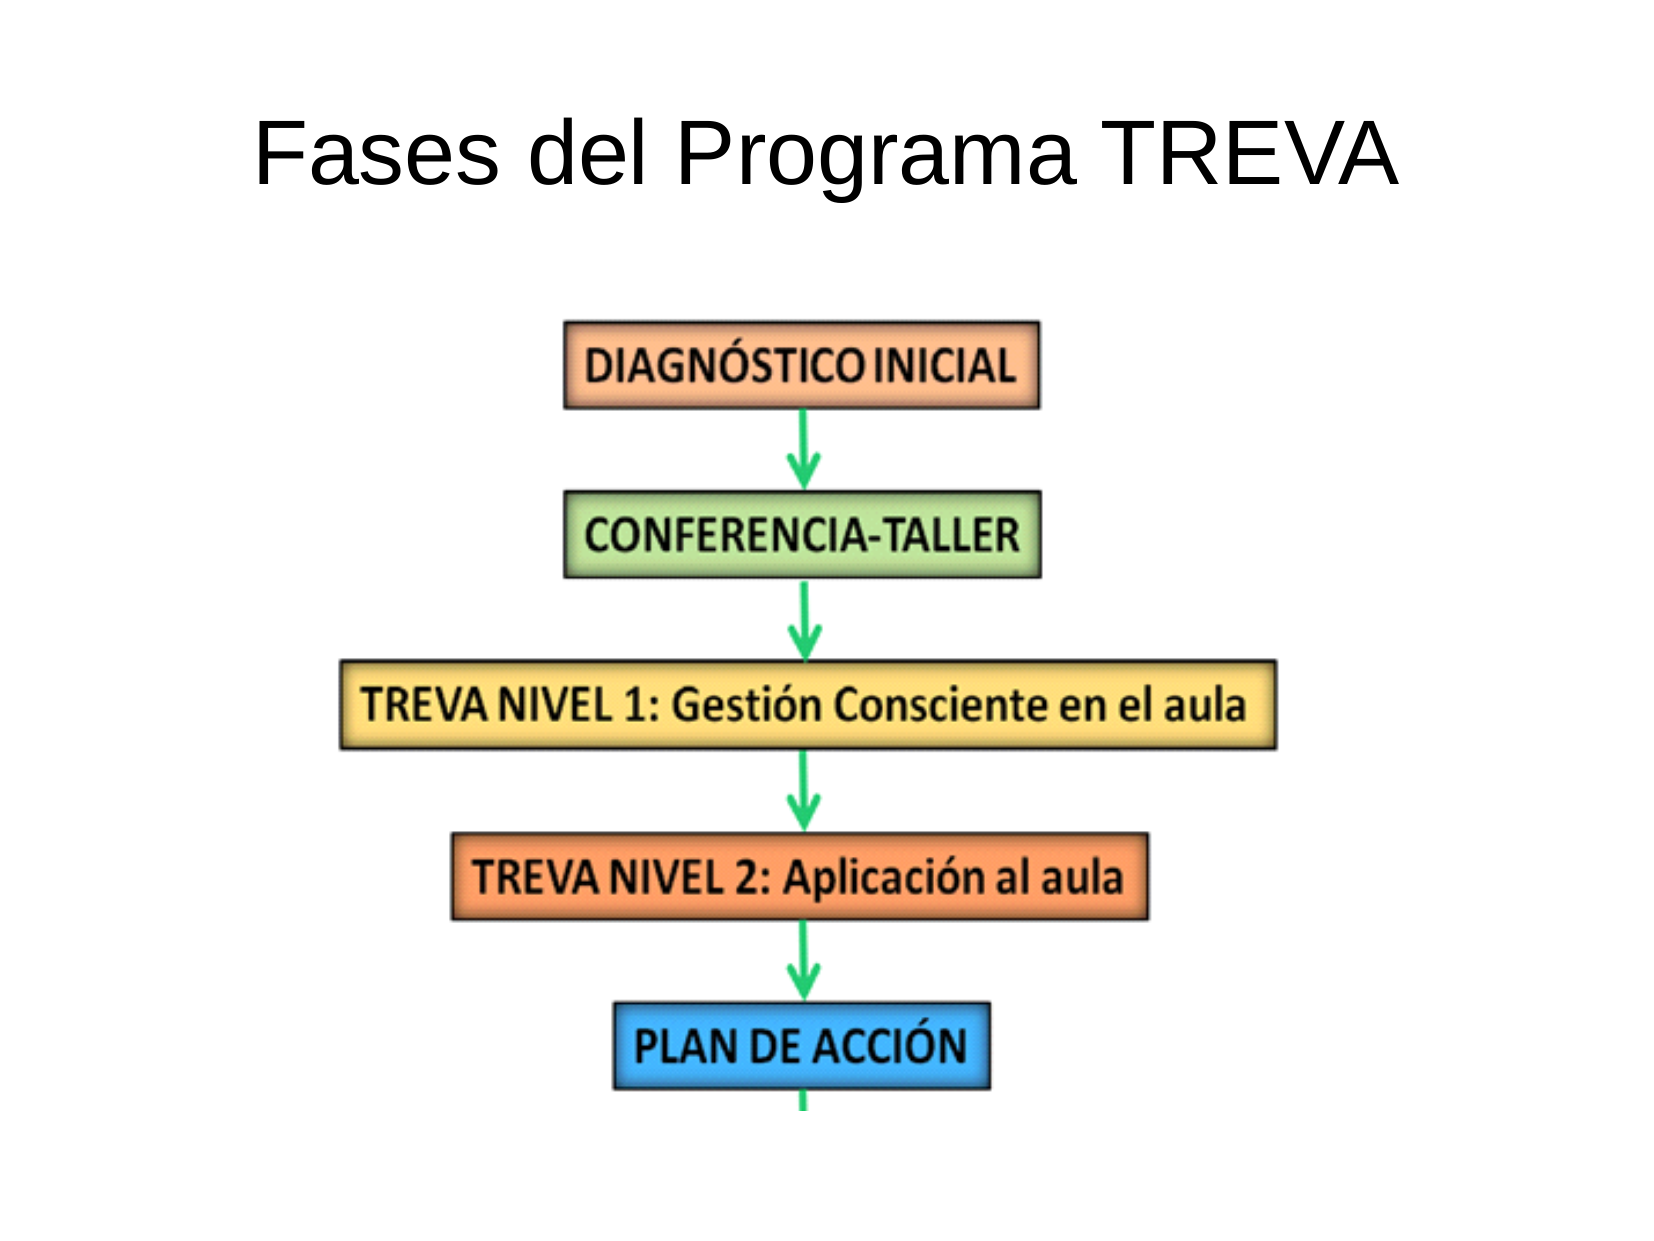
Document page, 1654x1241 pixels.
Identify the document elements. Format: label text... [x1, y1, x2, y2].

picture [330, 307, 1288, 1111]
title Fases del Programa TREVA [82, 49, 1571, 257]
